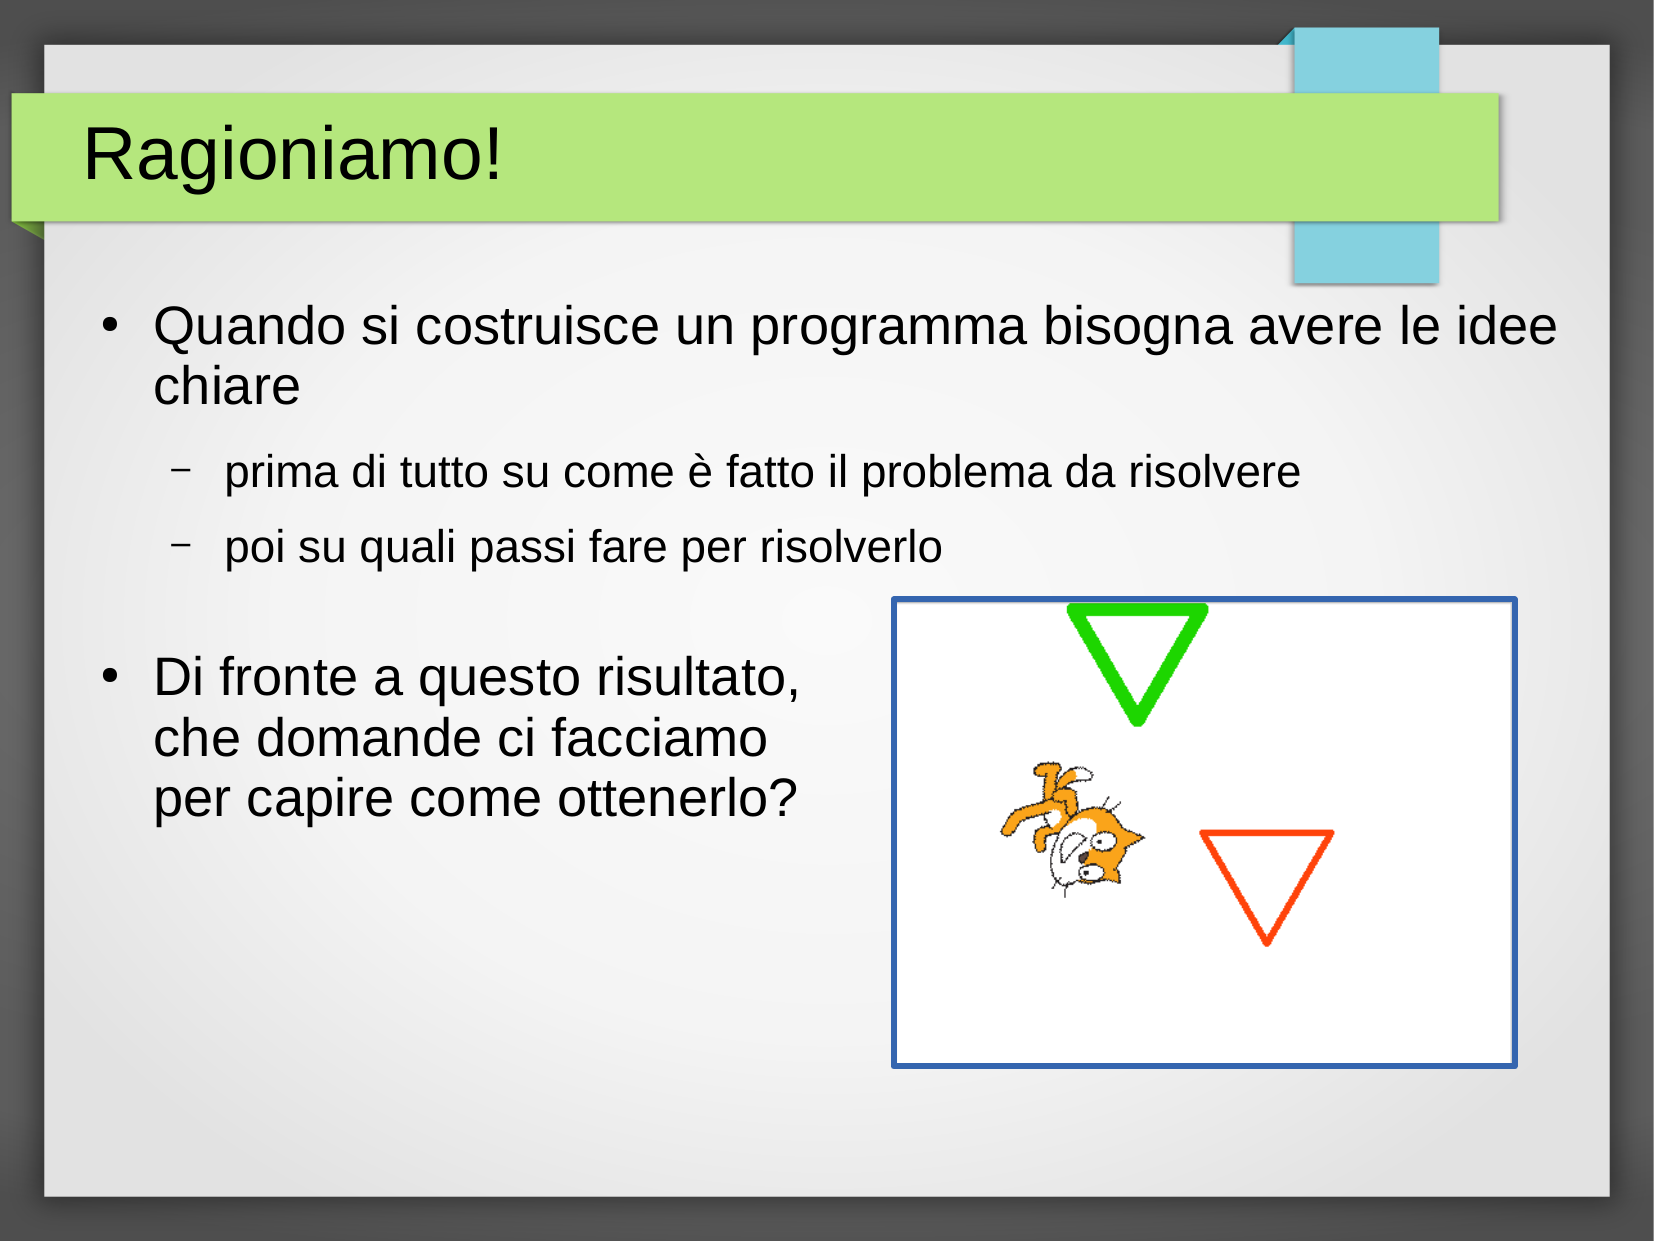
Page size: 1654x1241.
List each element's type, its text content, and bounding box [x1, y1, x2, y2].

list Quando si costruisce un programma bisogna avere le idee chiare prima di tutto su come è fatto il problema da risolvere poi su quali passi fare per risolverlo Di fronte a questo risultato, che domande ci facciamo per capire come ottenerlo? [82, 295, 1571, 1015]
title Ragioniamo! [82, 94, 1264, 213]
picture [0, 0, 1654, 1241]
